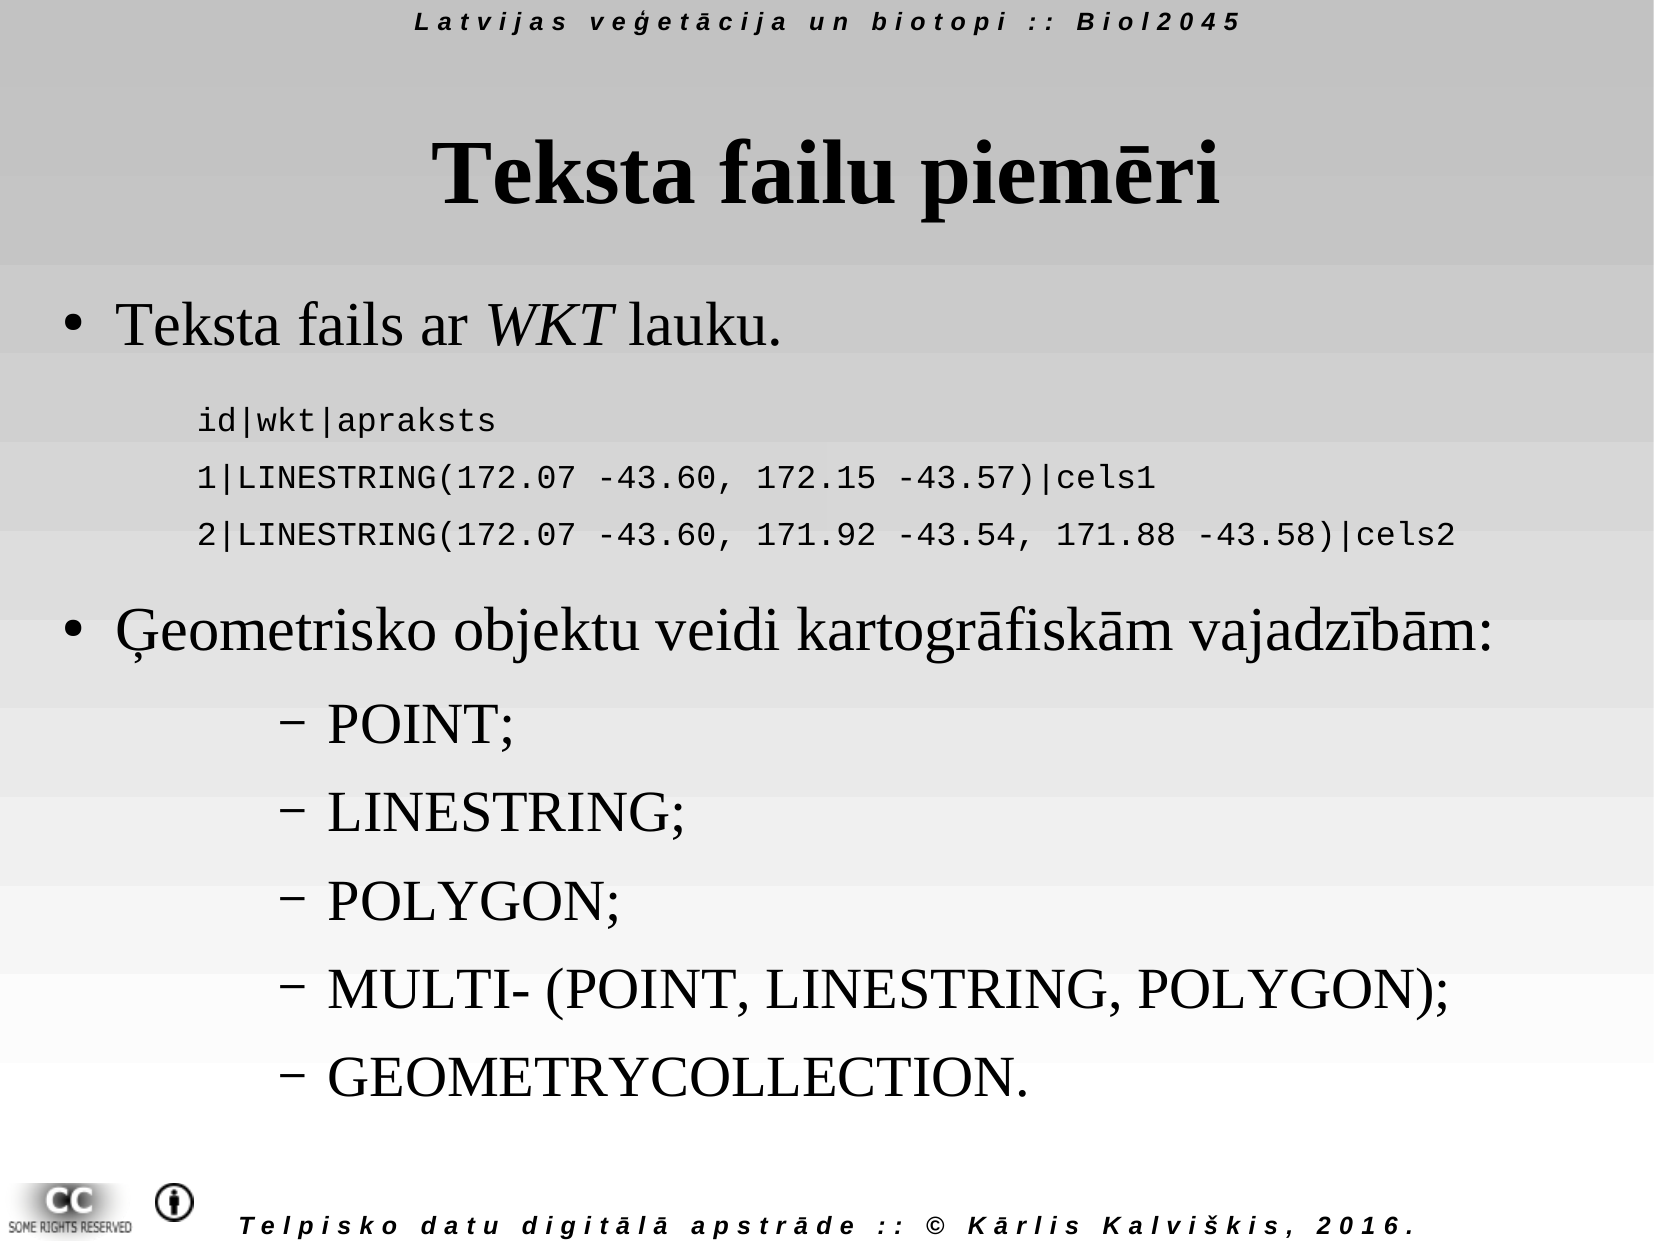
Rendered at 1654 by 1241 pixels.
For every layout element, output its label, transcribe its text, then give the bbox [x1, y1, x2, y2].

list Teksta fails ar WKT lauku. Ģeometrisko objektu veidi kartogrāfiskām vajadzībām: POINT; LINESTRING; POLYGON; MULTI- (POINT, LINESTRING, POLYGON); GEOMETRYCOLLECTION. [44, 289, 1610, 1109]
text_box id|wkt|apraksts 1|LINESTRING(172.07 -43.60, 172.15 -43.57)|cels1 2|LINESTRING(172.07 -43.60, 171.92 -43.54, 171.88 -43.58)|cels2 [59, 377, 1595, 601]
picture [0, 0, 1654, 1241]
title Teksta failu piemēri [29, 49, 1625, 296]
